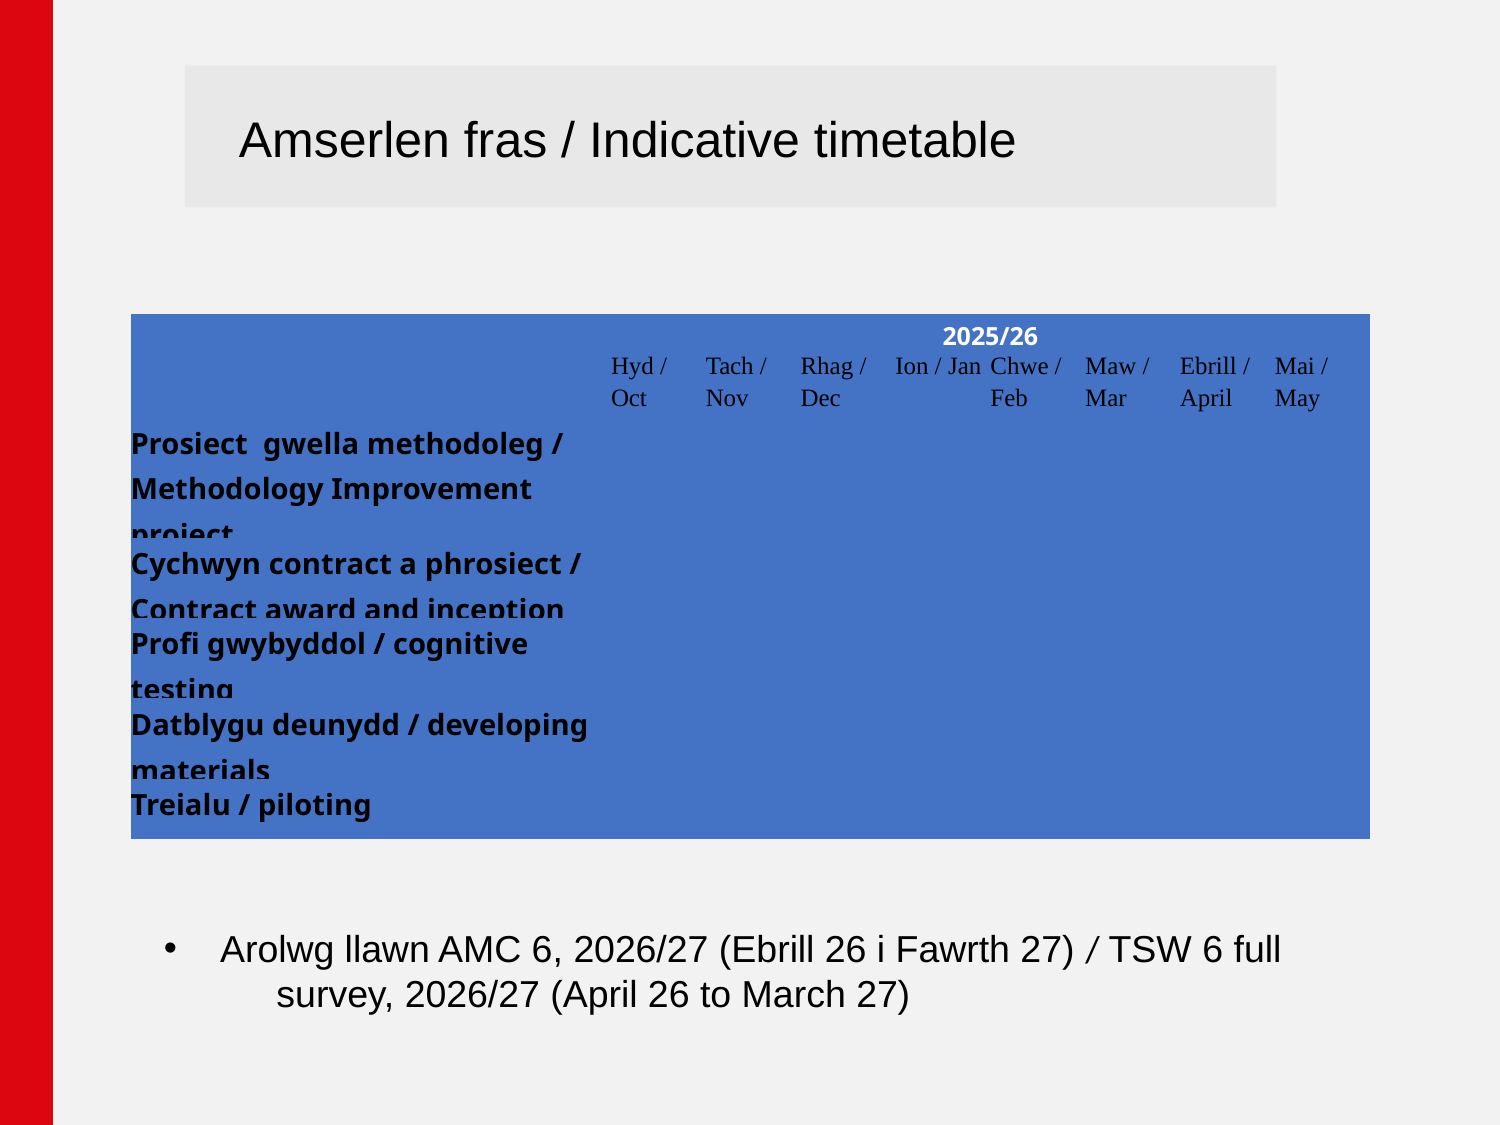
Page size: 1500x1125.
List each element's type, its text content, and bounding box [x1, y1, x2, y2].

table_cell [801, 779, 896, 839]
table_cell [611, 417, 706, 538]
table_cell [990, 618, 1085, 698]
table_cell [896, 417, 990, 538]
table_cell [706, 538, 801, 618]
text_box Arolwg llawn AMC 6, 2026/27 (Ebrill 26 i Fawrth 27) / TSW 6 full survey, 2026/27 (April 26 to March 27) [148, 917, 1403, 1069]
table_cell Rhag / Dec [801, 348, 896, 417]
table_cell [611, 779, 706, 839]
table_cell Maw / Mar [1085, 348, 1180, 417]
table_cell [990, 779, 1085, 839]
table_cell [1275, 618, 1370, 698]
table_cell [1275, 779, 1370, 839]
table_cell Treialu / piloting [131, 779, 611, 839]
table_cell [896, 698, 990, 779]
table_cell [990, 698, 1085, 779]
table_cell [706, 618, 801, 698]
table_cell [1180, 698, 1275, 779]
table_cell Chwe / Feb [990, 348, 1085, 417]
table_cell [611, 698, 706, 779]
table_cell [611, 538, 706, 618]
table_cell [1275, 698, 1370, 779]
table_cell [1085, 618, 1180, 698]
table_cell [801, 618, 896, 698]
table_cell [801, 698, 896, 779]
table_cell [706, 698, 801, 779]
table_cell [1180, 417, 1275, 538]
table_header [131, 314, 611, 417]
table_cell [896, 618, 990, 698]
table_cell Profi gwybyddol / cognitive testing [131, 618, 611, 698]
table_cell Tach / Nov [706, 348, 801, 417]
table_cell [896, 779, 990, 839]
table_cell [1180, 538, 1275, 618]
table_cell [1085, 779, 1180, 839]
table_cell [990, 417, 1085, 538]
table_cell Datblygu deunydd / developing materials [131, 698, 611, 779]
table_cell Cychwyn contract a phrosiect / Contract award and inception [131, 538, 611, 618]
title Amserlen fras / Indicative timetable [76, 28, 1370, 247]
table_cell [1180, 618, 1275, 698]
table_cell [1275, 538, 1370, 618]
table_cell [801, 417, 896, 538]
table_cell Ion / Jan [896, 348, 990, 417]
table_cell [990, 538, 1085, 618]
table_cell [801, 538, 896, 618]
table_cell [706, 779, 801, 839]
table_cell [706, 417, 801, 538]
table_cell Ebrill / April [1180, 348, 1275, 417]
table_cell [611, 618, 706, 698]
table_cell [896, 538, 990, 618]
table_cell [1085, 417, 1180, 538]
table_cell [1275, 417, 1370, 538]
table_cell Hyd / Oct [611, 348, 706, 417]
table_header 2025/26 [611, 314, 1370, 348]
table_cell Prosiect gwella methodoleg / Methodology Improvement project [131, 417, 611, 538]
table_cell [1180, 779, 1275, 839]
table_cell Mai / May [1275, 348, 1370, 417]
table_cell [1085, 698, 1180, 779]
table_cell [1085, 538, 1180, 618]
